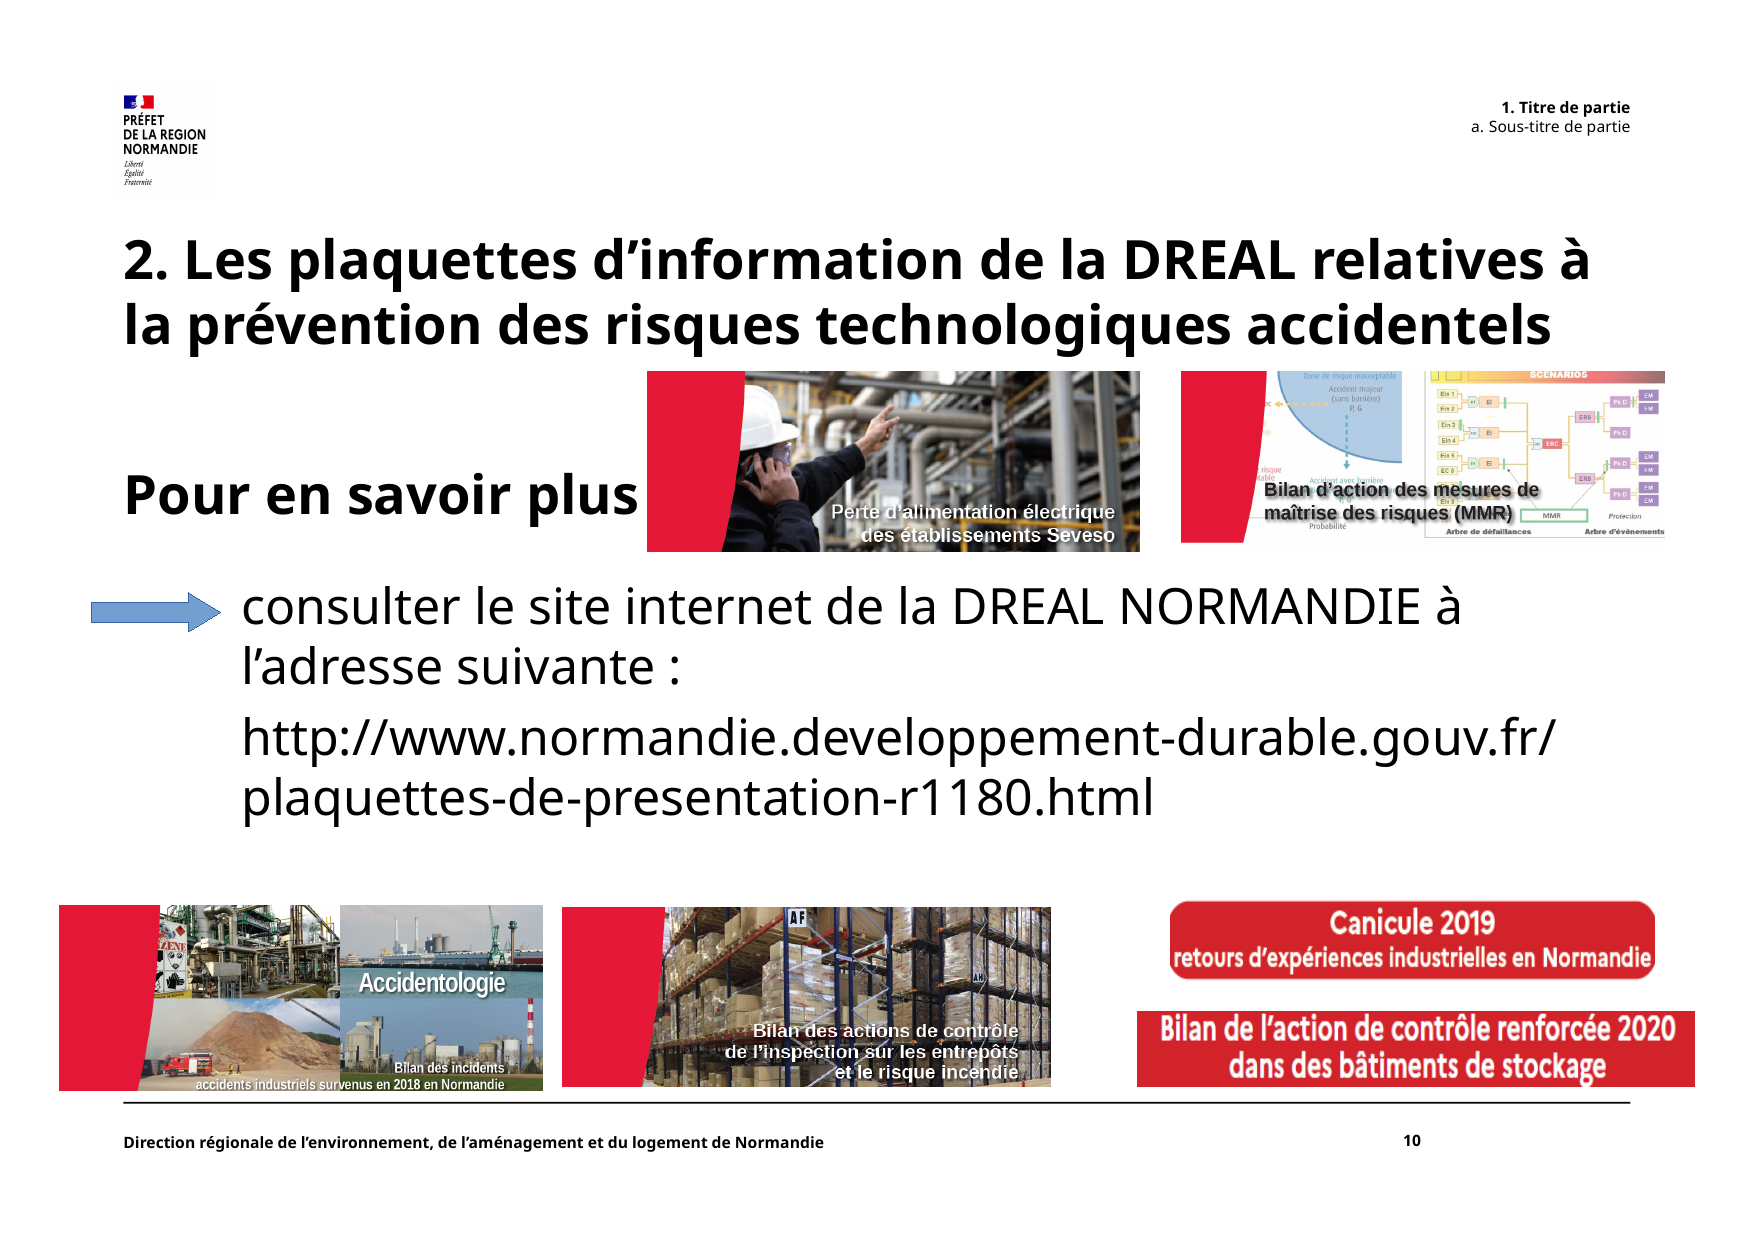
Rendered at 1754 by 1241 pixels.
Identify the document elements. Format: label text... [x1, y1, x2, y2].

text_box [91, 592, 221, 632]
list Titre de partie Sous-titre de partie [651, 98, 1631, 177]
picture [647, 371, 1140, 552]
picture [59, 905, 543, 1091]
picture [1181, 371, 1665, 549]
picture [1170, 890, 1655, 982]
slide_number 6 [1179, 1102, 1422, 1181]
picture [113, 82, 216, 198]
title 2. Les plaquettes d’information de la DREAL relatives à la prévention des risques technologiques accidentels Pour en savoir plus [123, 225, 1631, 483]
list consulter le site internet de la DREAL NORMANDIE à l’adresse suivante : http://www.normandie.developpement-durable.gouv.fr/plaquettes-de-presentation-r1180.html [241, 574, 1629, 853]
footer Direction régionale de l’environnement, de l’aménagement et du logement de Normandie [123, 1102, 1179, 1181]
picture [562, 907, 1051, 1087]
picture [1137, 1011, 1695, 1087]
